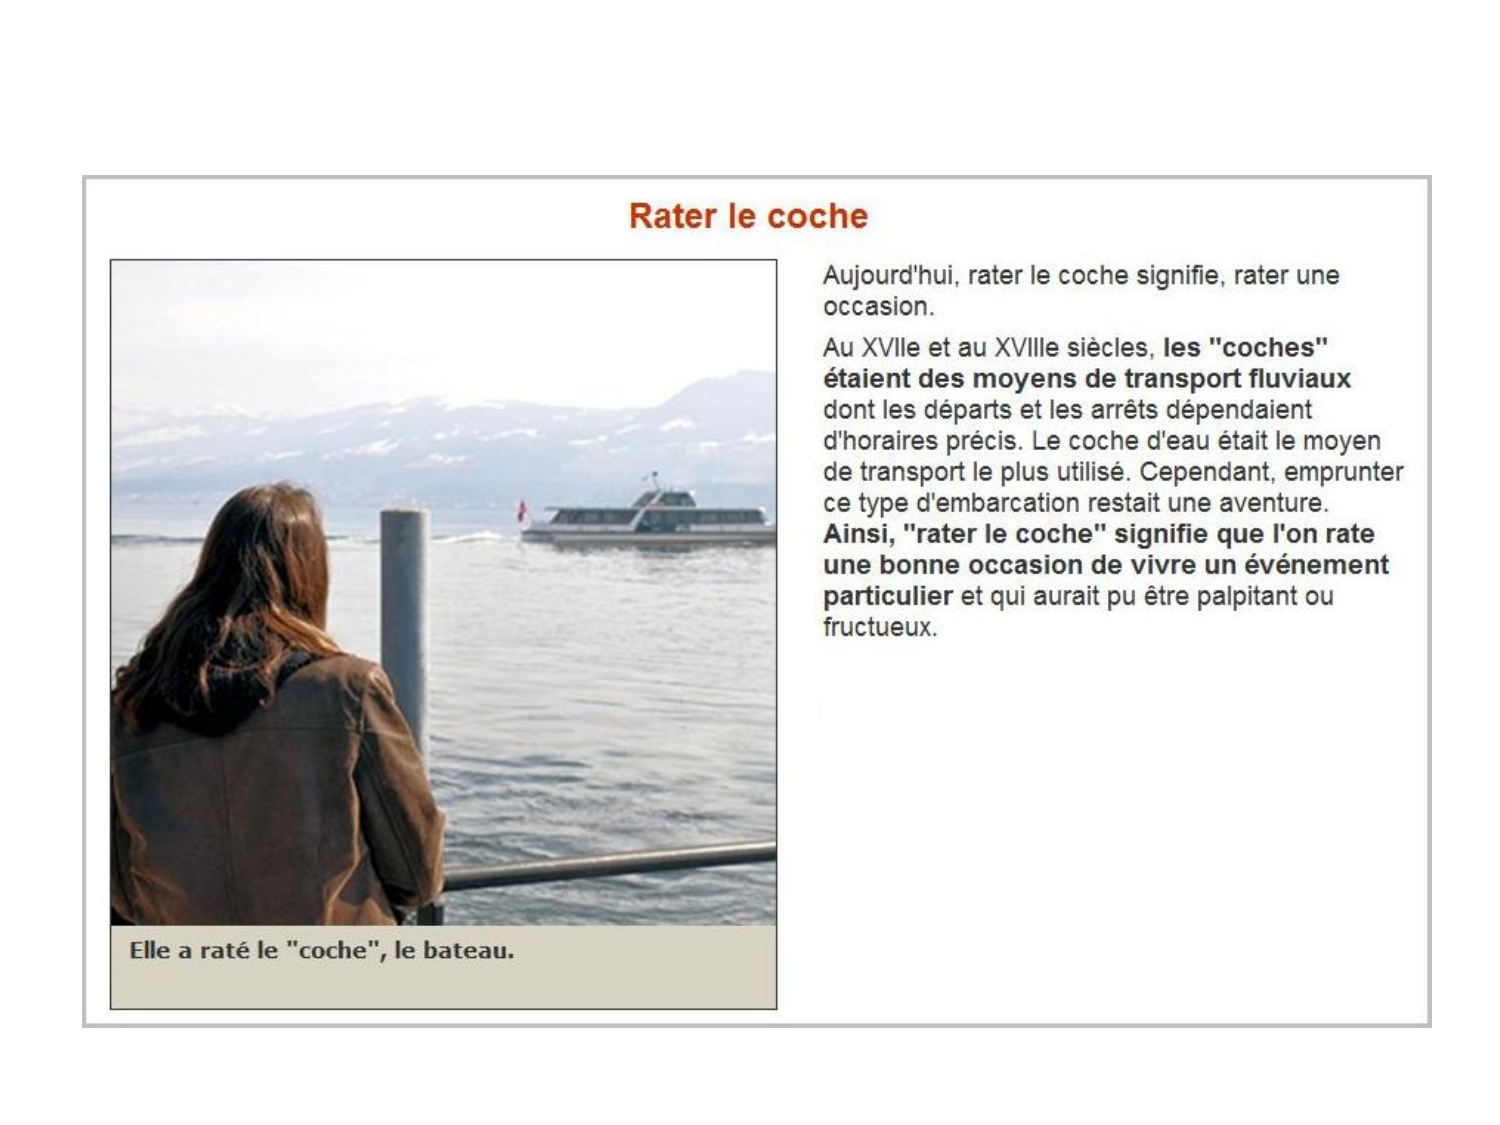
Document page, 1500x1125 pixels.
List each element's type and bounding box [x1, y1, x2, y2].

text_box [82, 175, 1432, 1028]
title [75, 45, 1426, 233]
